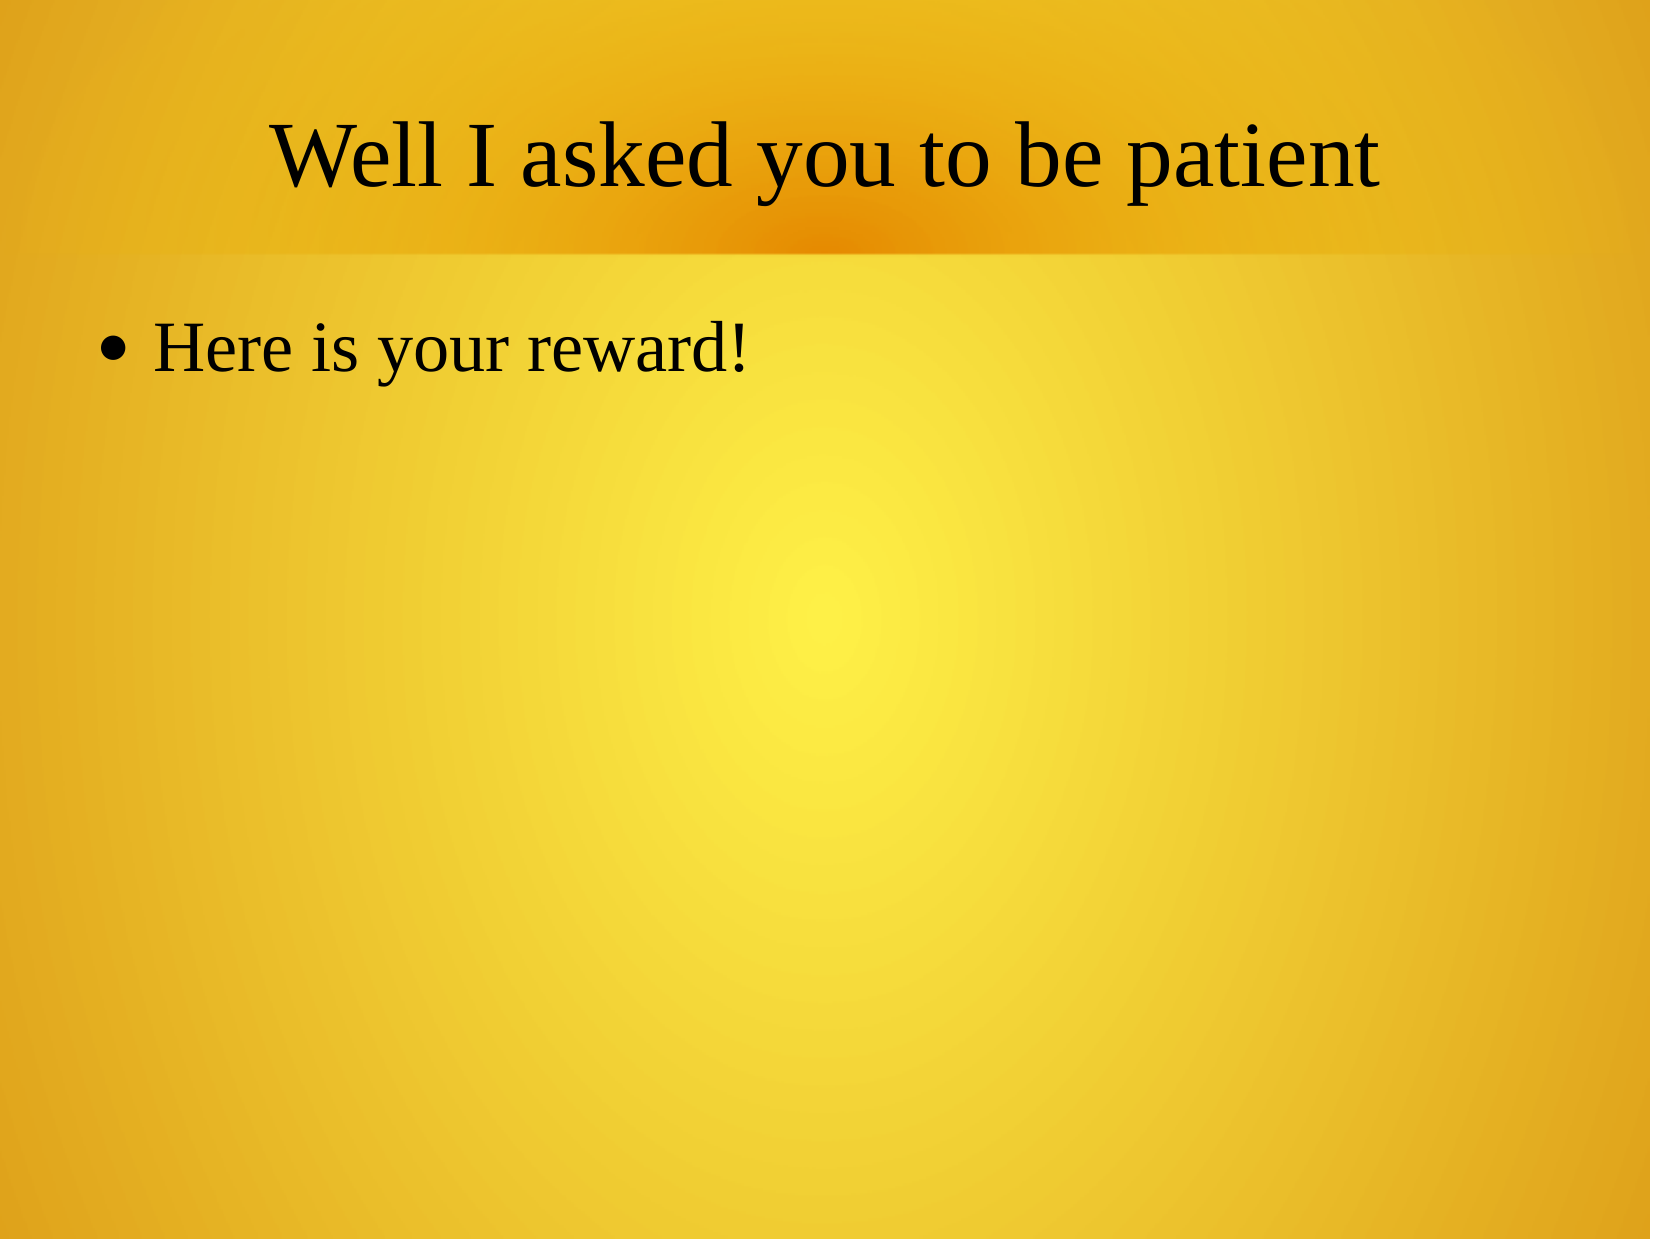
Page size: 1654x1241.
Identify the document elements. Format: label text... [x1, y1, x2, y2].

text_box Here is your reward! [82, 299, 1571, 1019]
picture [0, 0, 1650, 1239]
text_box Well I asked you to be patient [82, 47, 1571, 252]
